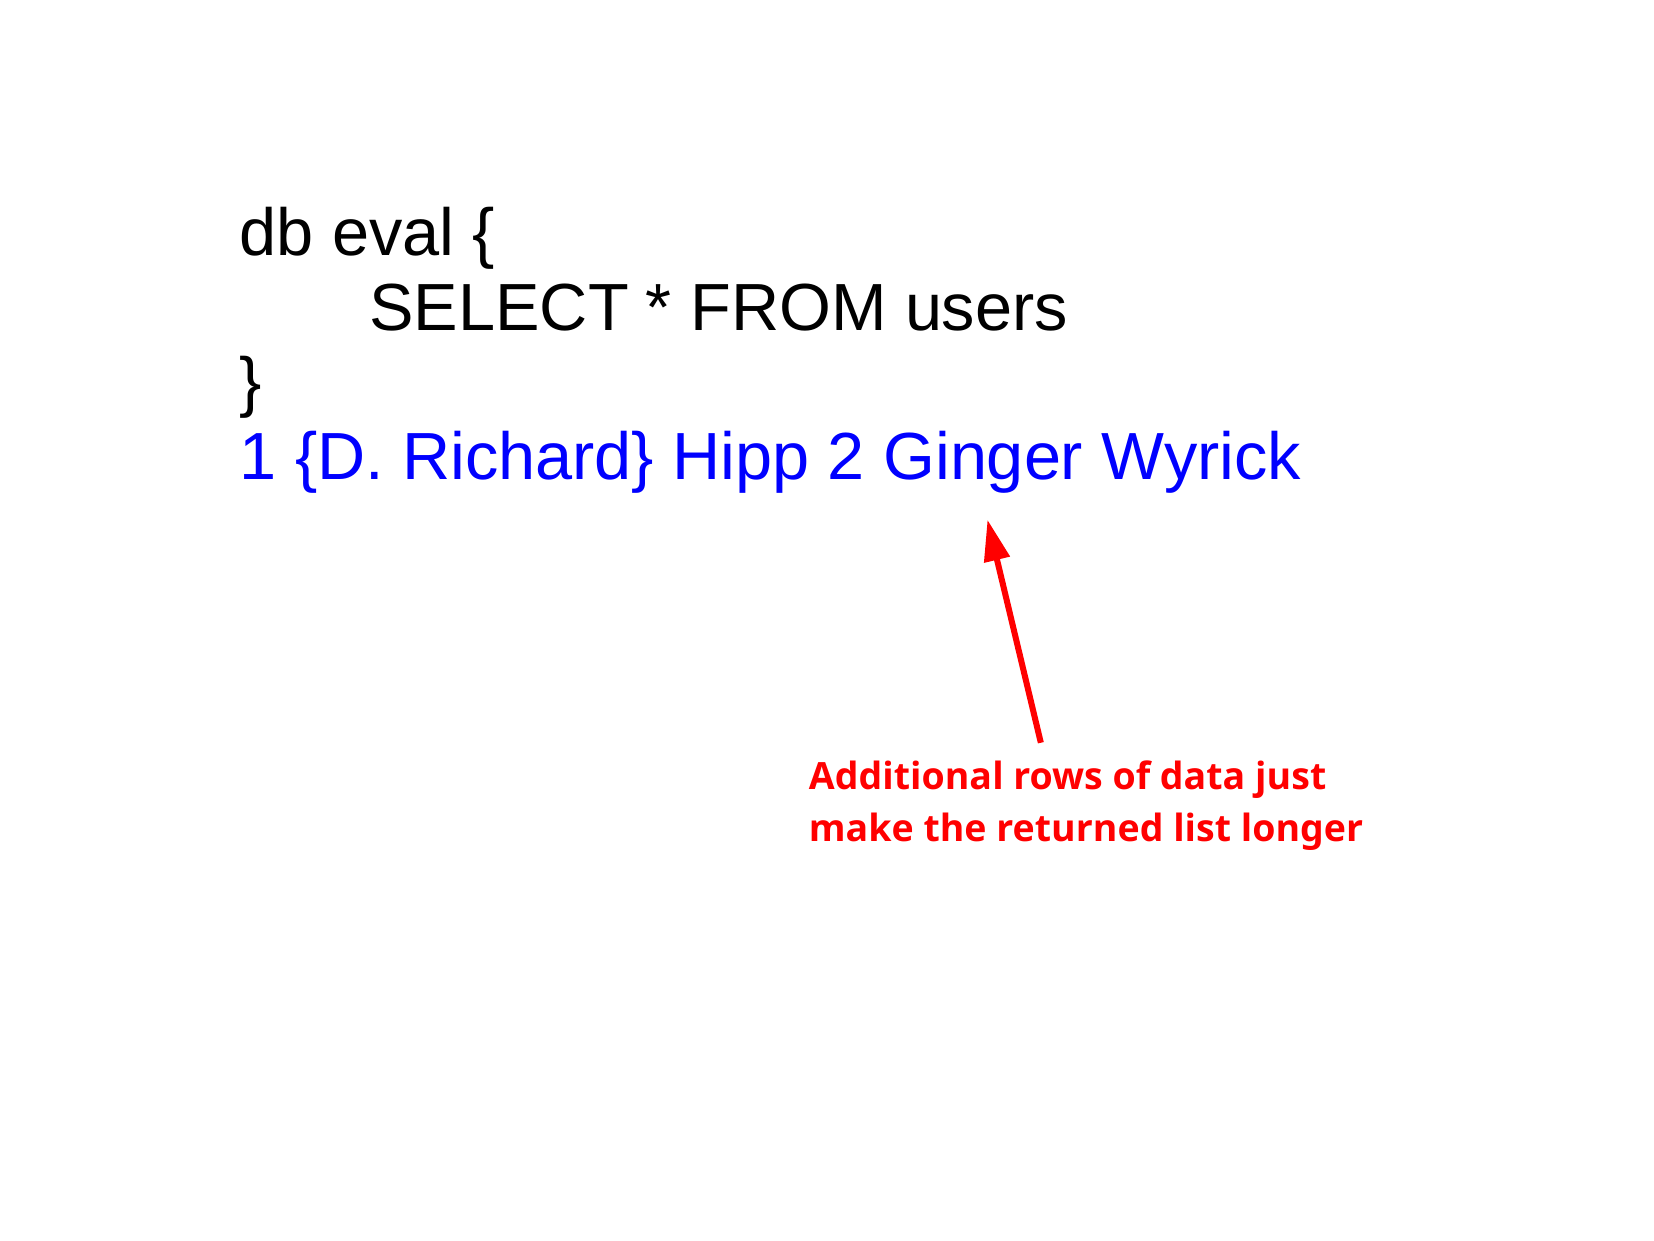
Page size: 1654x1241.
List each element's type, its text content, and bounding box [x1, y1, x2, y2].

text_box db eval { SELECT * FROM users } 1 {D. Richard} Hipp 2 Ginger Wyrick [225, 187, 1318, 587]
text_box Additional rows of data just make the returned list longer [791, 739, 1359, 873]
